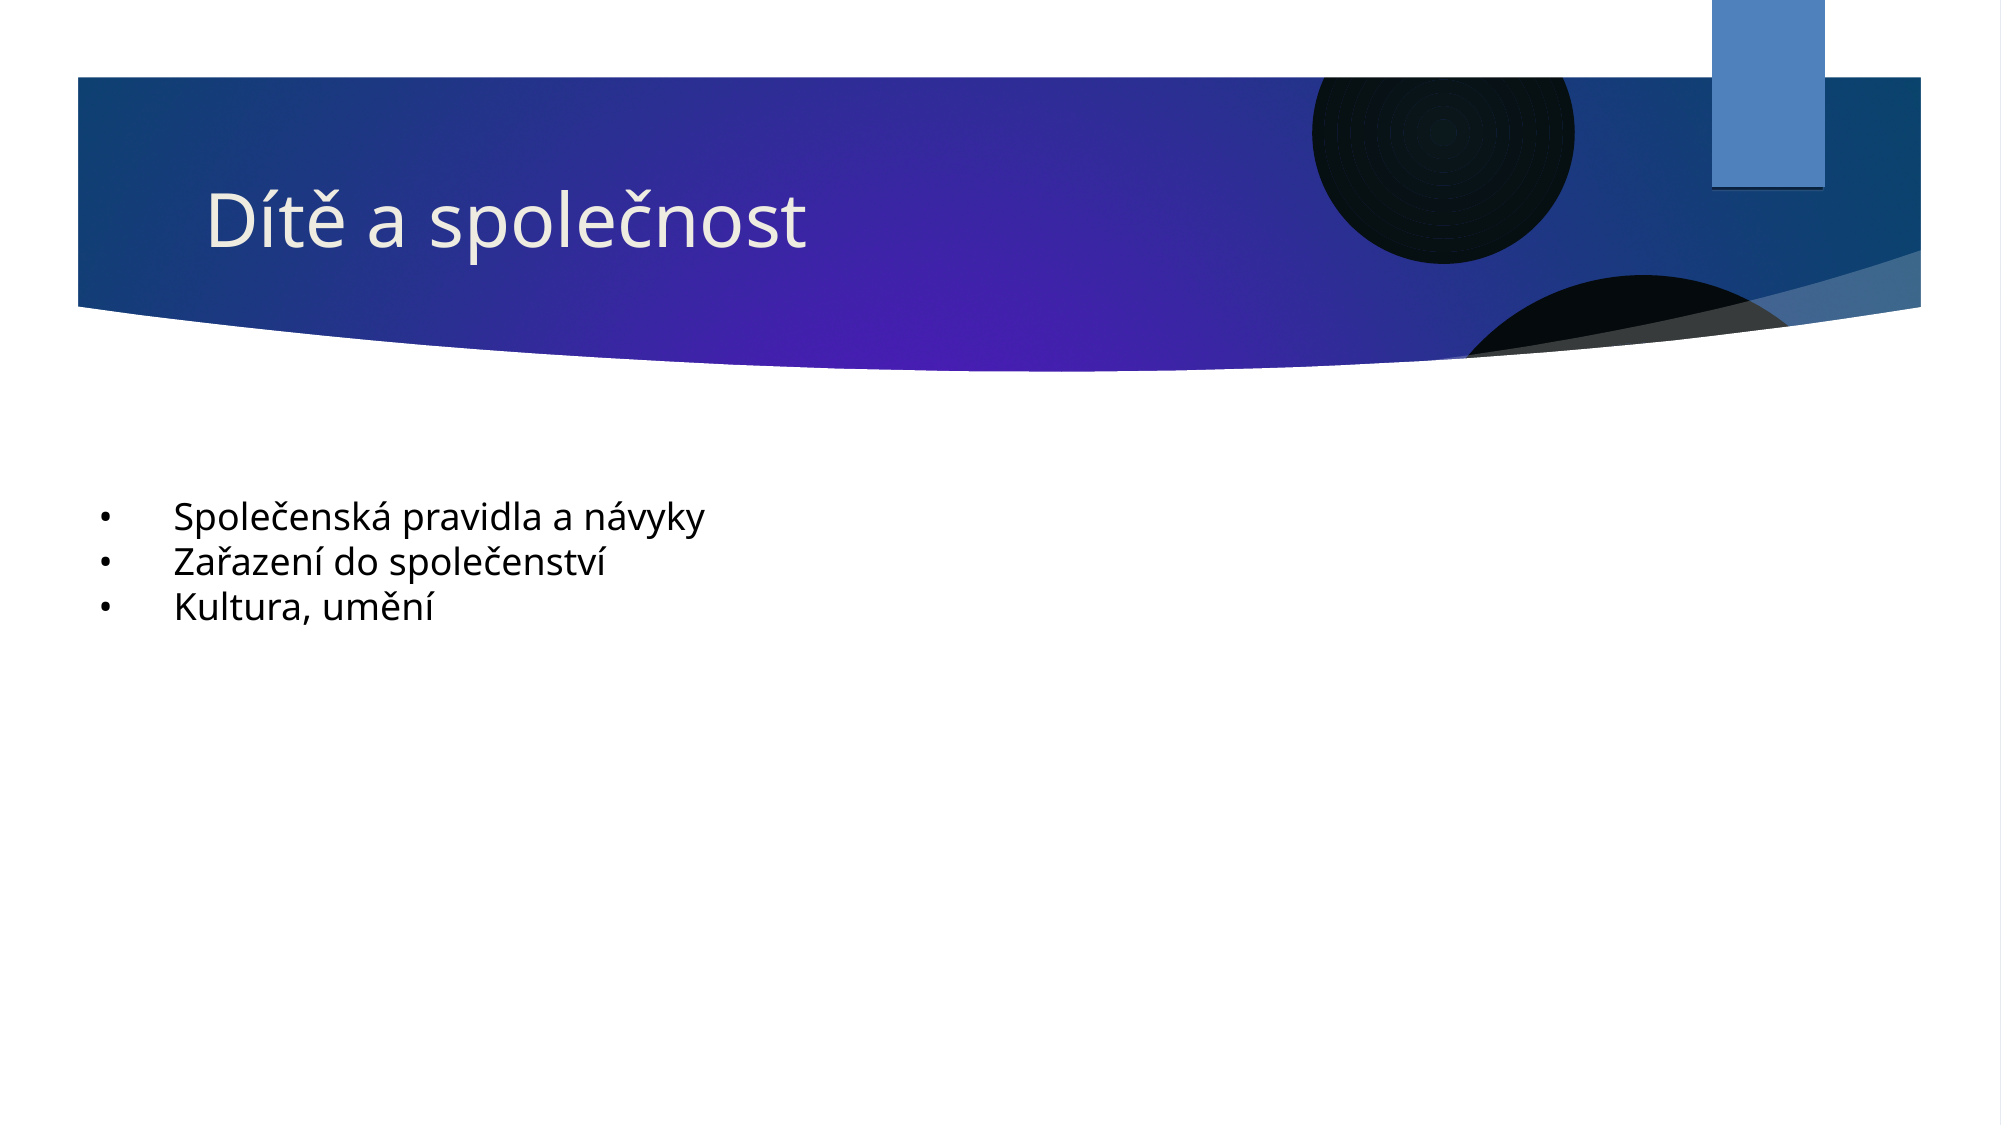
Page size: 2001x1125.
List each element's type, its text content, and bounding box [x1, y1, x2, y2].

text_box • Společenská pravidla a návyky • Zařazení do společenství • Kultura, umění [83, 485, 1914, 637]
title Dítě a společnost [189, 159, 1627, 276]
